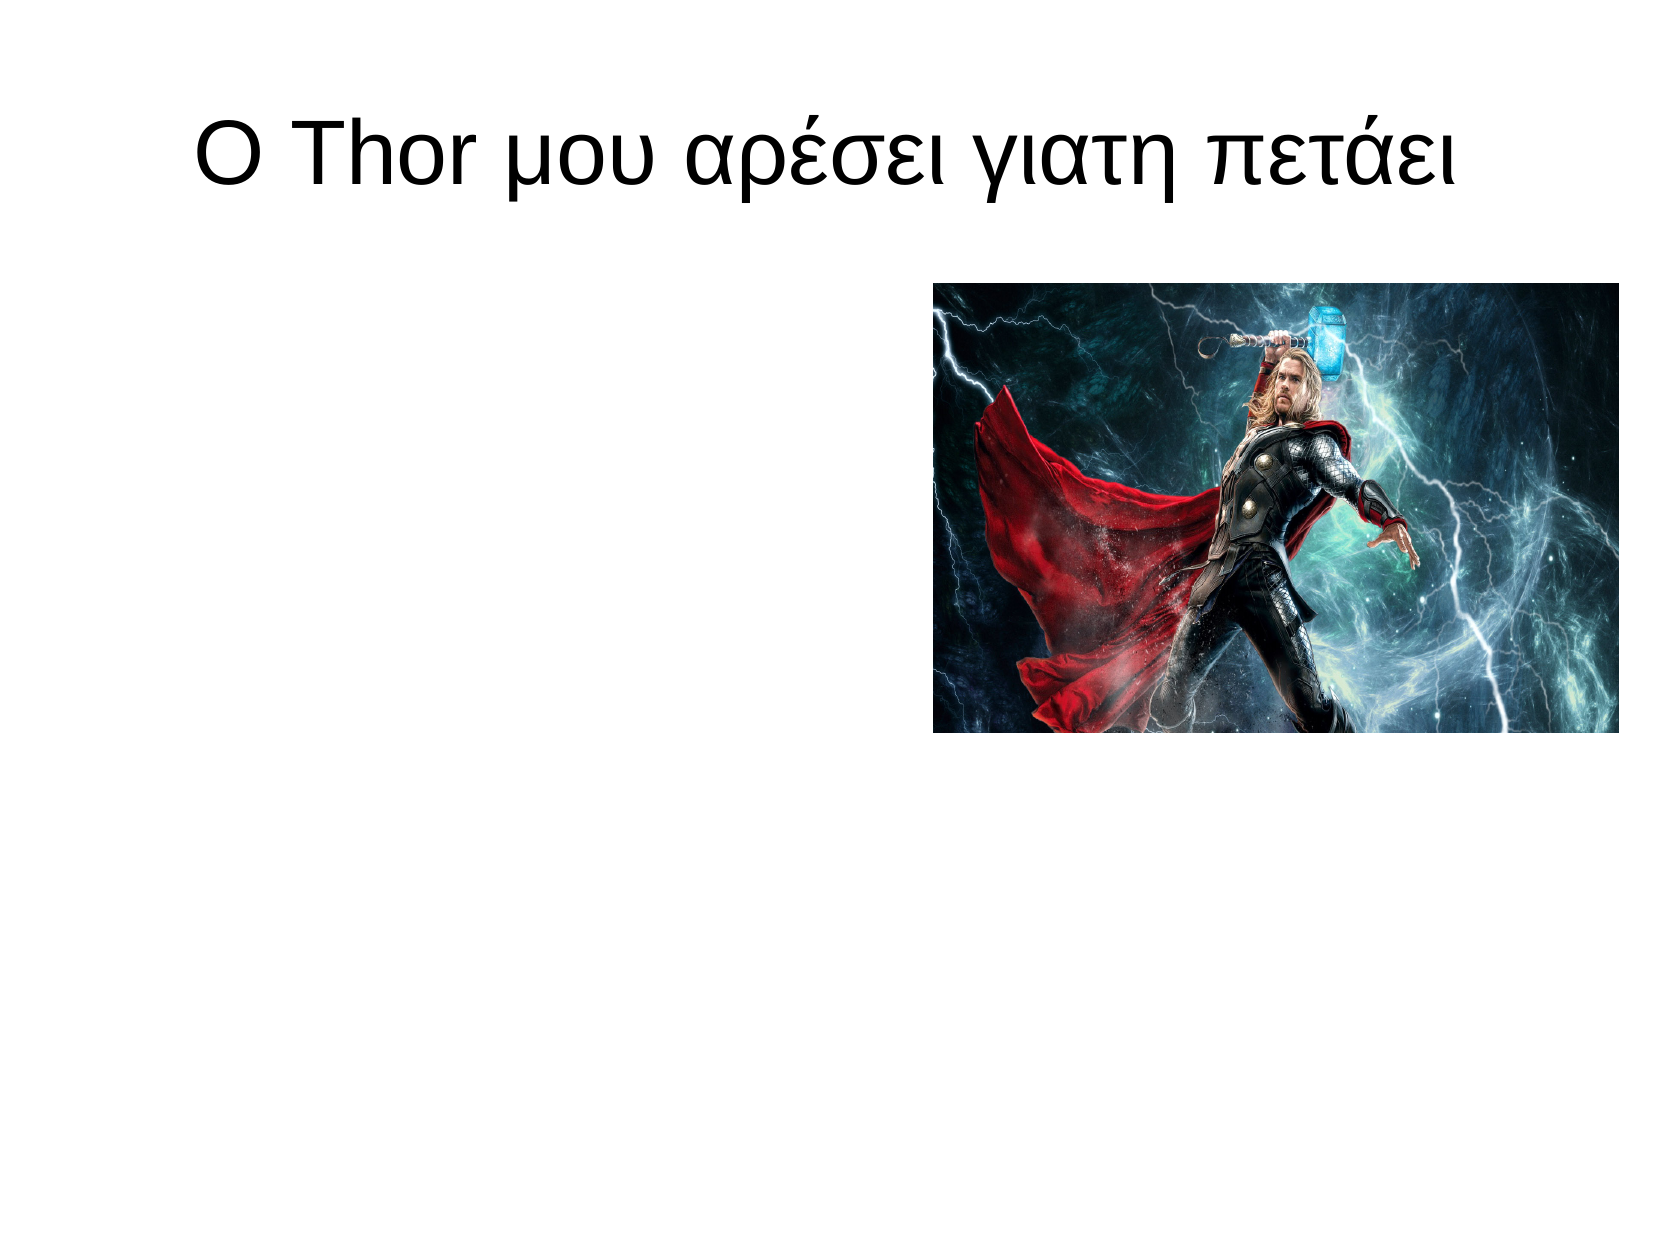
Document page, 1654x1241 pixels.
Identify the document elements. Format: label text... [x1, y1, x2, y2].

picture [933, 283, 1619, 733]
title Ο Thor μου αρέσει γιατη πετάει [82, 49, 1571, 257]
